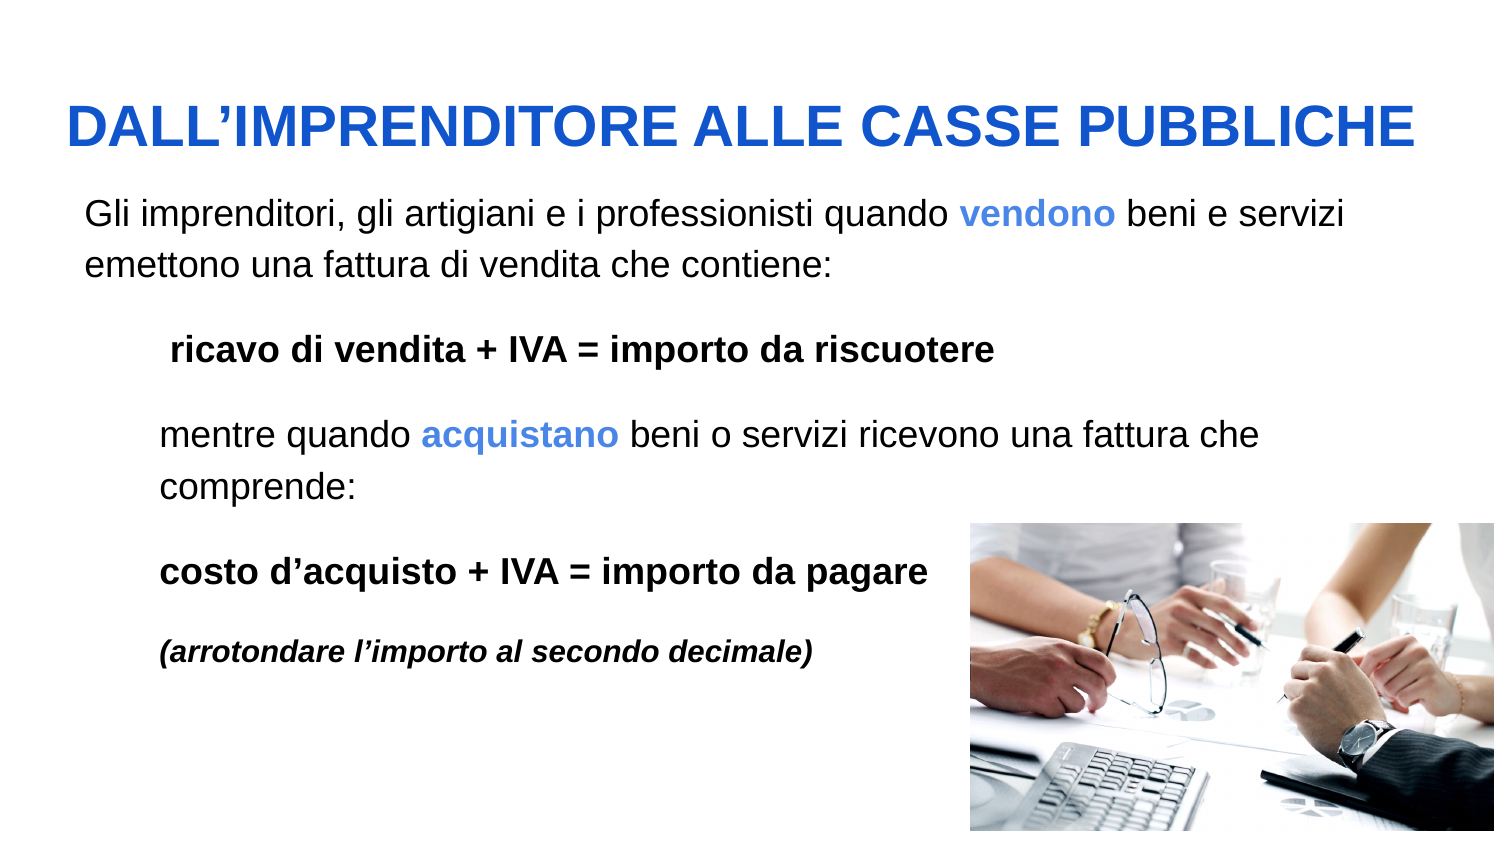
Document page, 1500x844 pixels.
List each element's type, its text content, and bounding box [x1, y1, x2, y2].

list Gli imprenditori, gli artigiani e i professionisti quando vendono beni e servizi emettono una fattura di vendita che contiene: ricavo di vendita + IVA = importo da riscuotere mentre quando acquistano beni o servizi ricevono una fattura che comprende: costo d’acquisto + IVA = importo da pagare (arrotondare l’importo al secondo decimale) [69, 166, 1467, 728]
picture [970, 523, 1494, 831]
title DALL’IMPRENDITORE ALLE CASSE PUBBLICHE [51, 72, 1449, 167]
